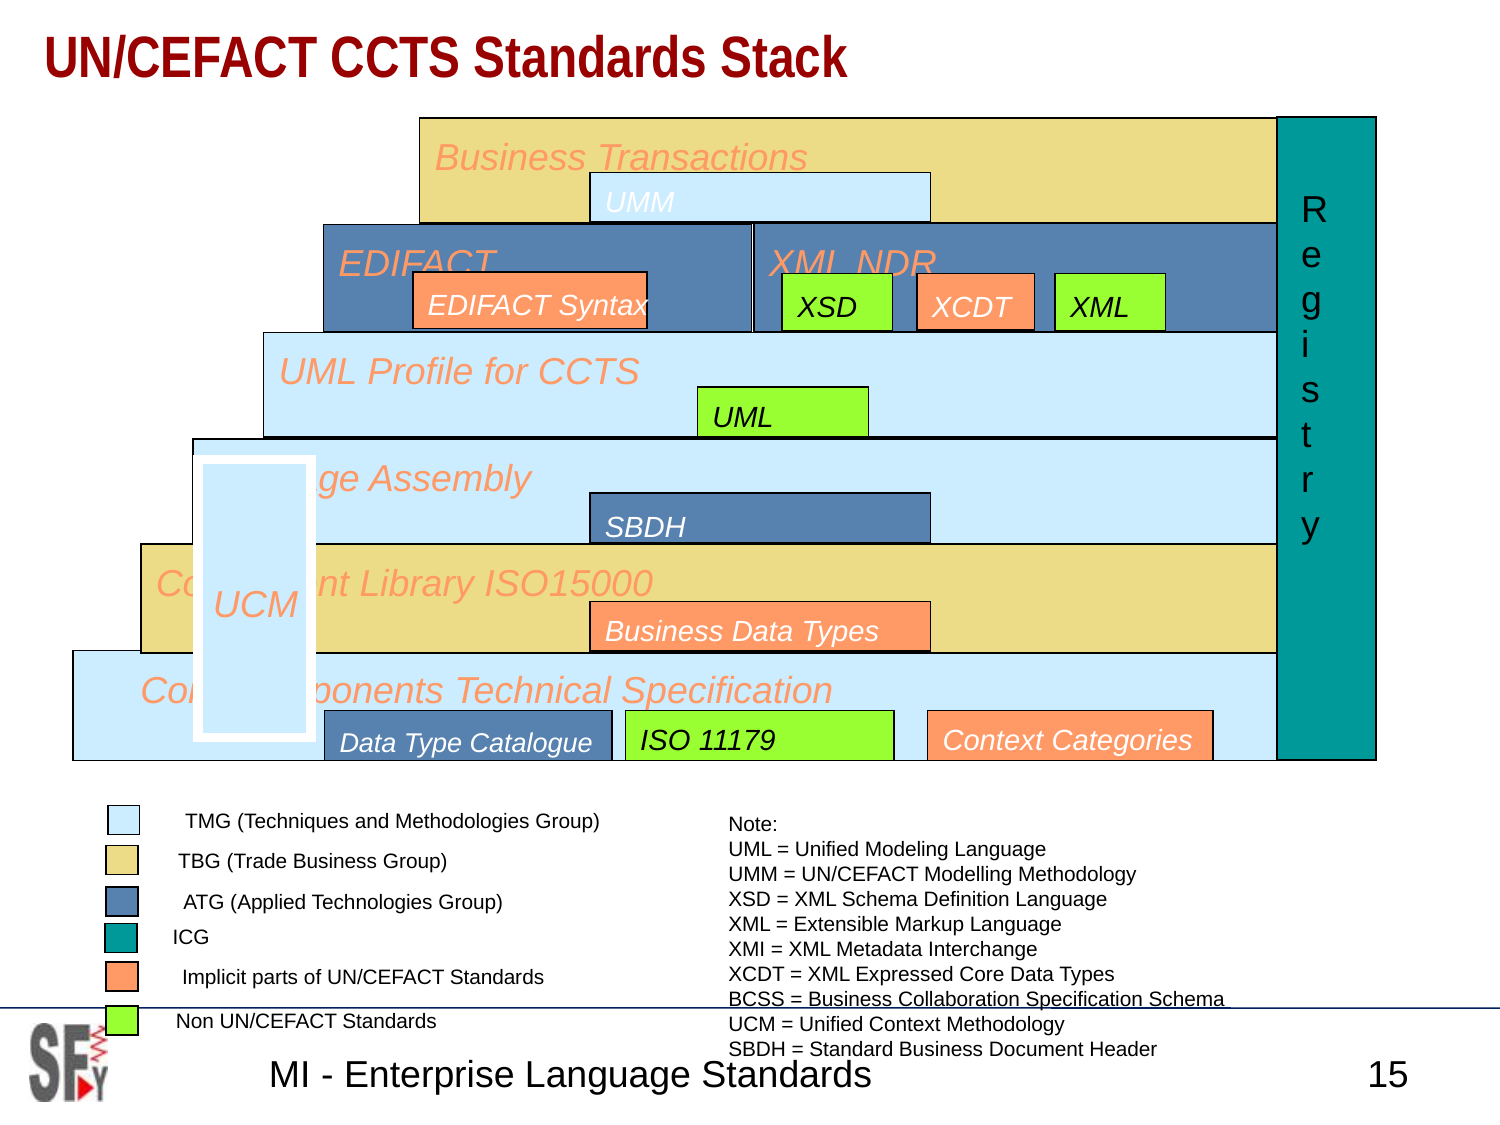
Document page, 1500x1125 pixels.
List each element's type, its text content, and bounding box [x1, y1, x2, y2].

text_box XML NDR [753, 224, 1276, 332]
picture [29, 1023, 108, 1102]
text_box Business Transactions [419, 117, 1276, 224]
footer MI - Enterprise Language Standards [253, 1034, 1336, 1103]
text_box Context Categories [927, 710, 1214, 761]
text_box Component Library ISO15000 [140, 544, 197, 653]
text_box XML [1055, 273, 1166, 331]
text_box [106, 1006, 139, 1035]
text_box SBDH [589, 493, 931, 543]
text_box TMG (Techniques and Methodologies Group) [170, 799, 616, 841]
text_box Core Components Technical Specification [72, 650, 1279, 761]
text_box [106, 962, 139, 992]
text_box Business Data Types [589, 601, 931, 652]
text_box R e g i s t r y [1286, 177, 1365, 553]
text_box Implicit parts of UN/CEFACT Standards [167, 956, 560, 997]
text_box UML [697, 386, 869, 437]
text_box Message Assembly [193, 438, 1276, 544]
text_box XCDT [916, 273, 1035, 331]
text_box ATG (Applied Technologies Group) [168, 881, 518, 922]
text_box Non UN/CEFACT Standards [160, 1000, 452, 1041]
text_box UML Profile for CCTS [263, 332, 1276, 438]
text_box ISO 11179 [625, 710, 895, 761]
text_box EDIFACT [323, 224, 752, 333]
text_box TBG (Trade Business Group) [163, 839, 463, 881]
text_box UMM [589, 172, 931, 222]
text_box XSD [782, 273, 893, 331]
text_box Note: UML = Unified Modeling Language UMM = UN/CEFACT Modelling Methodology XSD = XML Schema Definition Language XML = Extensible Markup Language XMI = XML Metadata Interchange XCDT = XML Expressed Core Data Types BCSS = Business Collaboration Specification Schema UCM = Unified Context Methodology SBDH = Standard Business Document Header [713, 796, 1370, 1069]
text_box ICG [158, 915, 225, 957]
text_box Data Type Catalogue [324, 710, 612, 761]
slide_number <numéro> [1352, 1034, 1490, 1103]
text_box EDIFACT Syntax [412, 271, 648, 329]
text_box Component Library ISO15000 [312, 544, 1276, 653]
text_box [1276, 116, 1377, 760]
text_box [106, 887, 139, 917]
text_box UCM [197, 459, 312, 738]
text_box [107, 805, 140, 835]
text_box [105, 923, 138, 953]
title UN/CEFACT CCTS Standards Stack [29, 12, 1471, 138]
text_box [106, 845, 139, 875]
